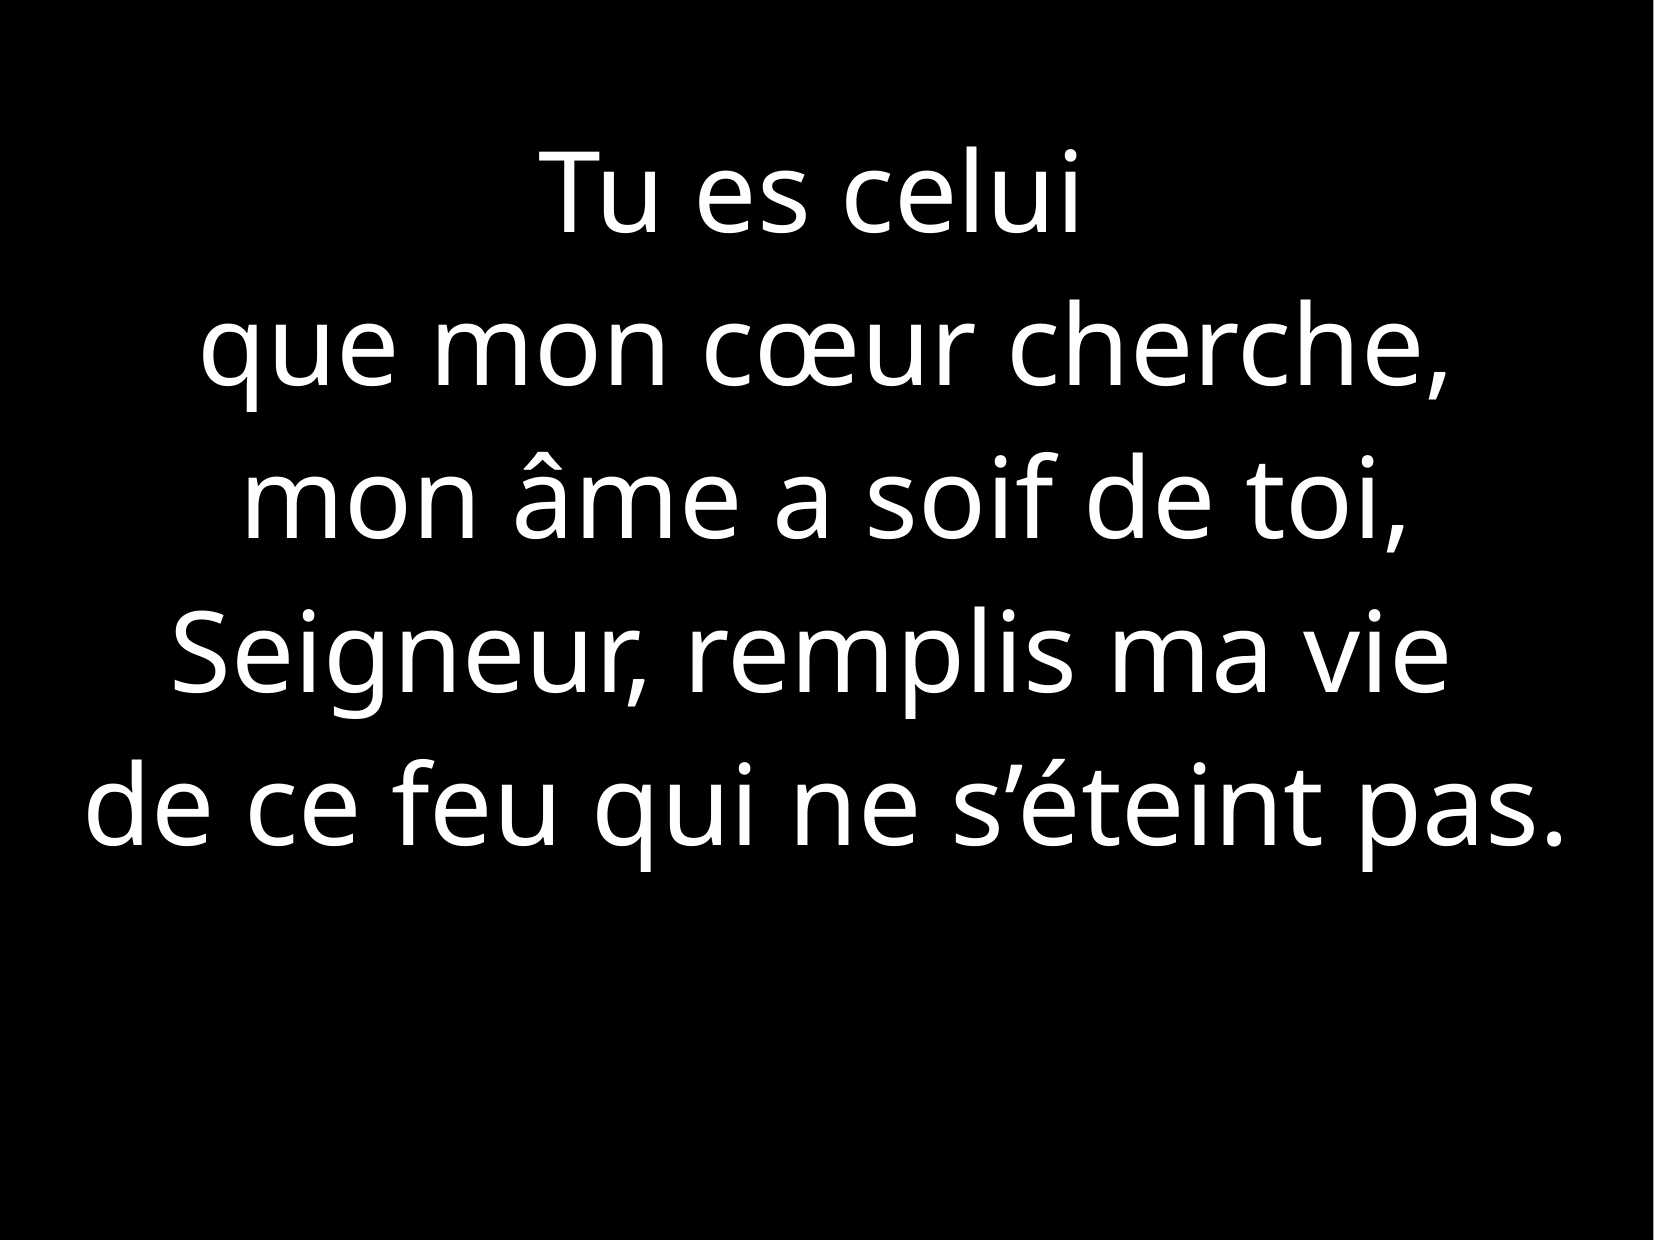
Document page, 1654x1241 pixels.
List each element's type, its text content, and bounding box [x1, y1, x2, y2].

subtitle Tu es celui que mon cœur cherche, mon âme a soif de toi, Seigneur, remplis ma vie de ce feu qui ne s’éteint pas. [23, 23, 1630, 1121]
